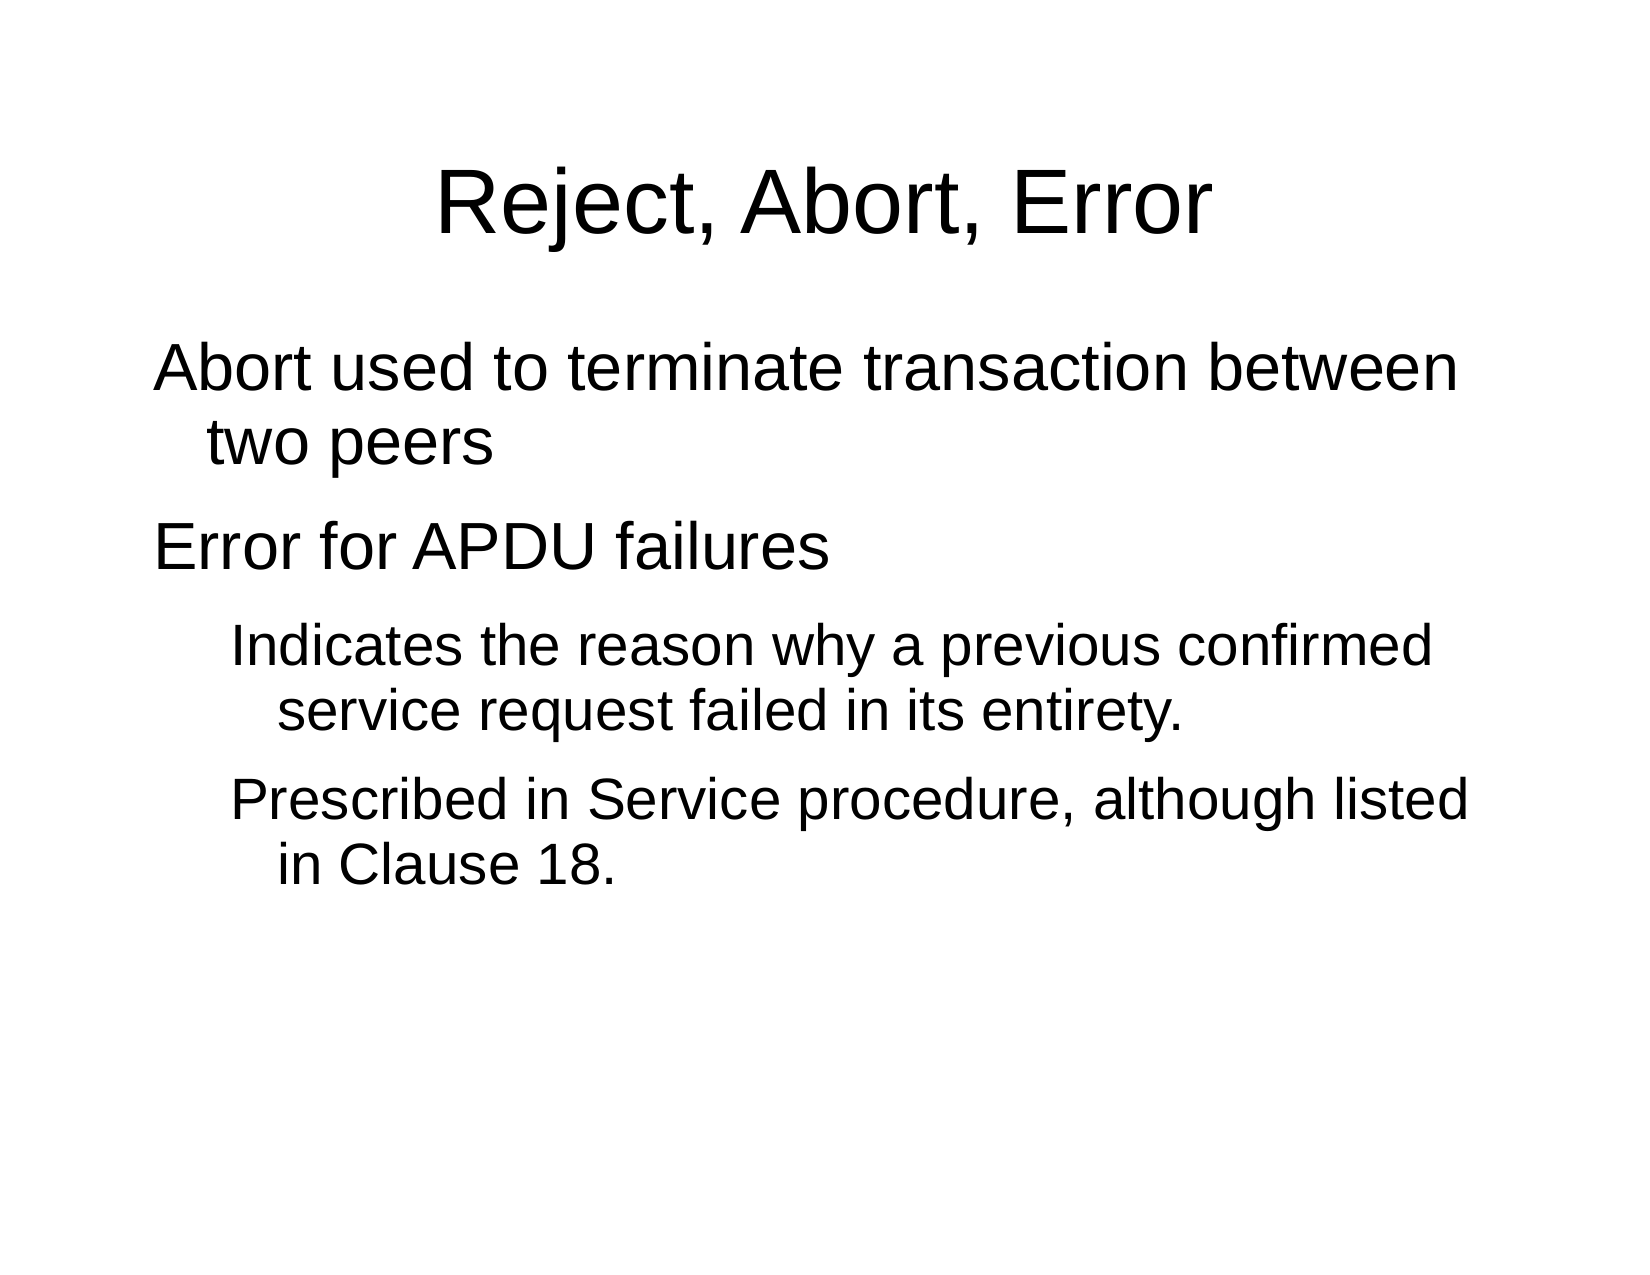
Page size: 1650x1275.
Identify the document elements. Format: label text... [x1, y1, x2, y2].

list Abort used to terminate transaction between two peers Error for APDU failures Indicates the reason why a previous confirmed service request failed in its entirety. Prescribed in Service procedure, although listed in Clause 18. [135, 329, 1515, 1079]
title Reject, Abort, Error [135, 112, 1515, 291]
